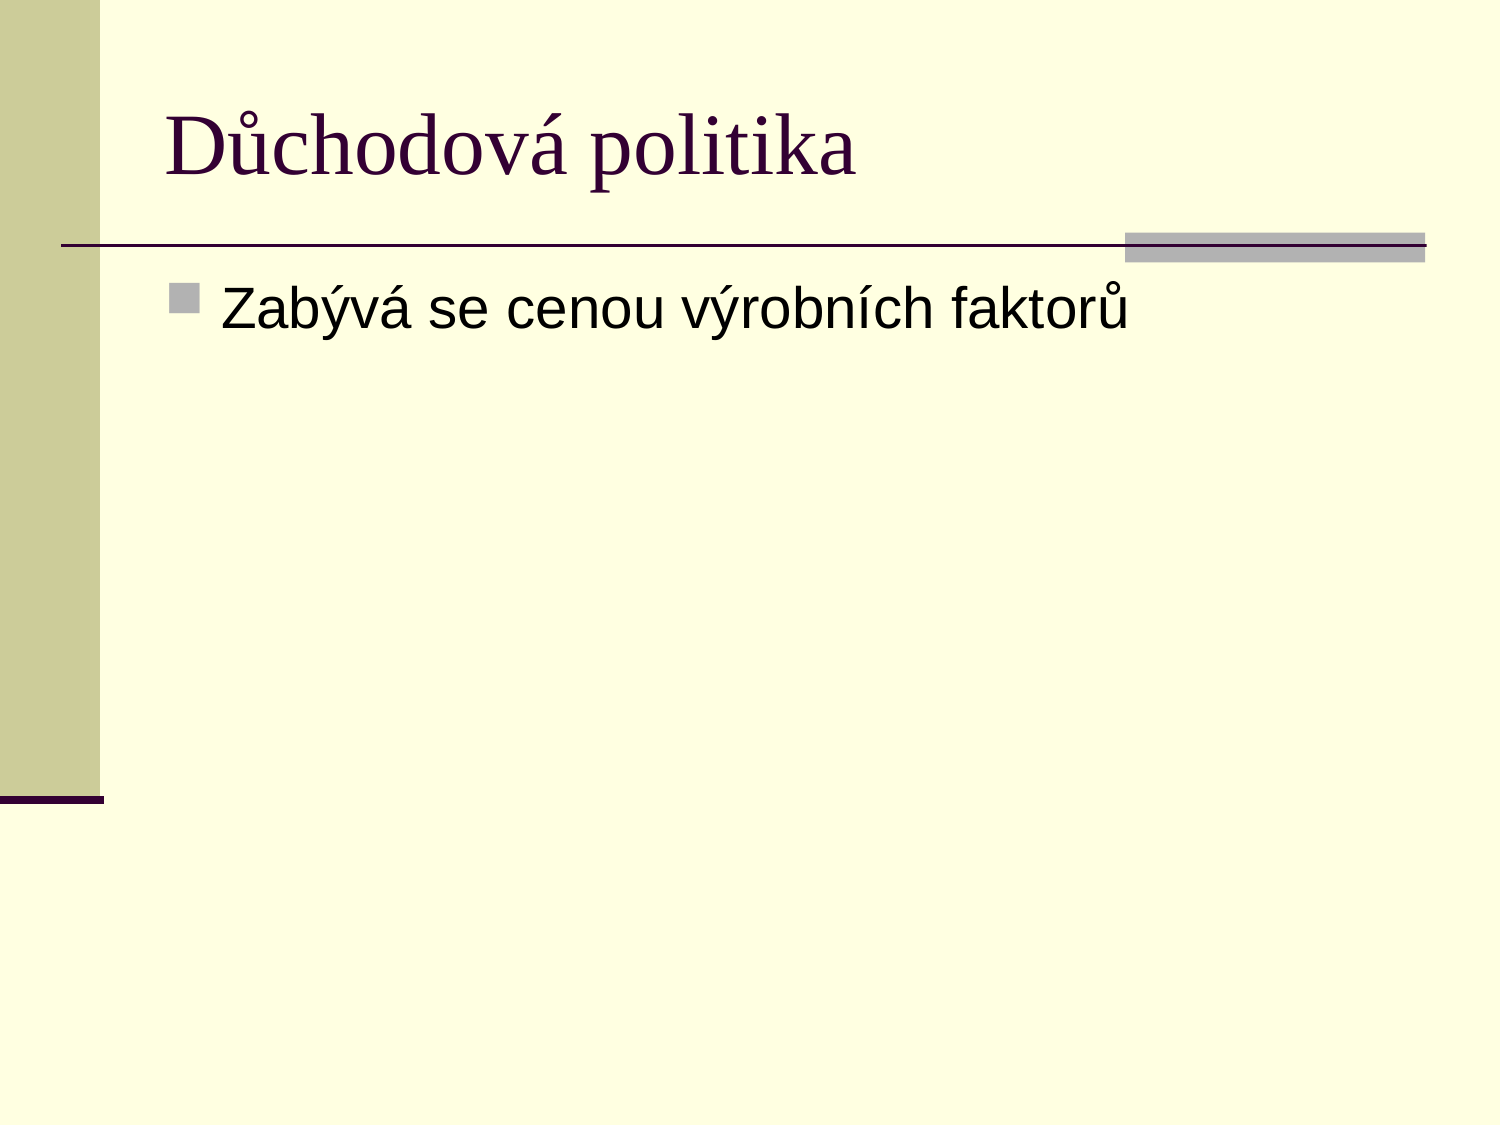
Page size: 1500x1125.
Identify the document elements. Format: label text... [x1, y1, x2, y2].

title Důchodová politika [150, 45, 1426, 234]
list Zabývá se cenou výrobních faktorů [150, 262, 1426, 1006]
